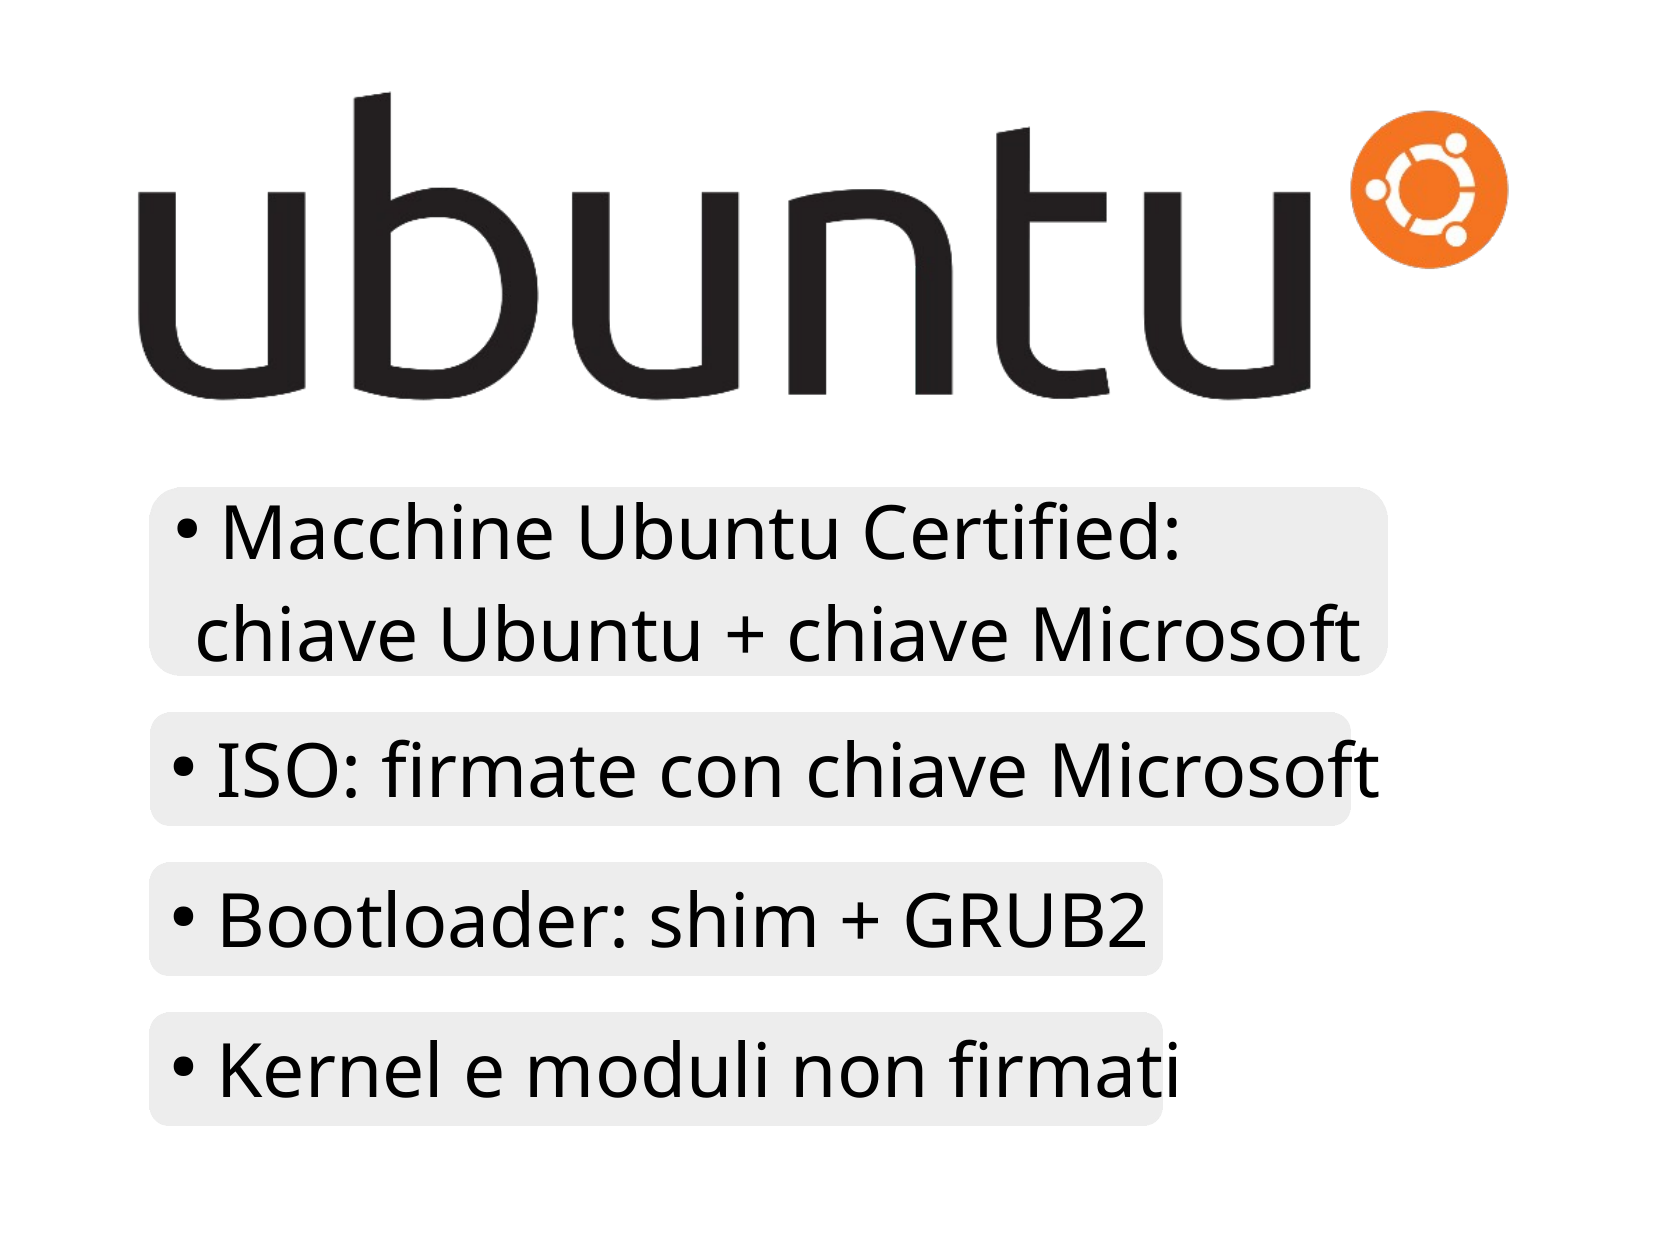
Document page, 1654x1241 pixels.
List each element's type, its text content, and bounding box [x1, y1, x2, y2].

text_box Macchine Ubuntu Certified: chiave Ubuntu + chiave Microsoft [166, 487, 1374, 496]
text_box Bootloader: shim + GRUB2 [163, 862, 1153, 867]
text_box Kernel e moduli non firmati [163, 1012, 1149, 1018]
picture [109, 79, 1538, 413]
text_box ISO: firmate con chiave Microsoft [164, 712, 1338, 716]
